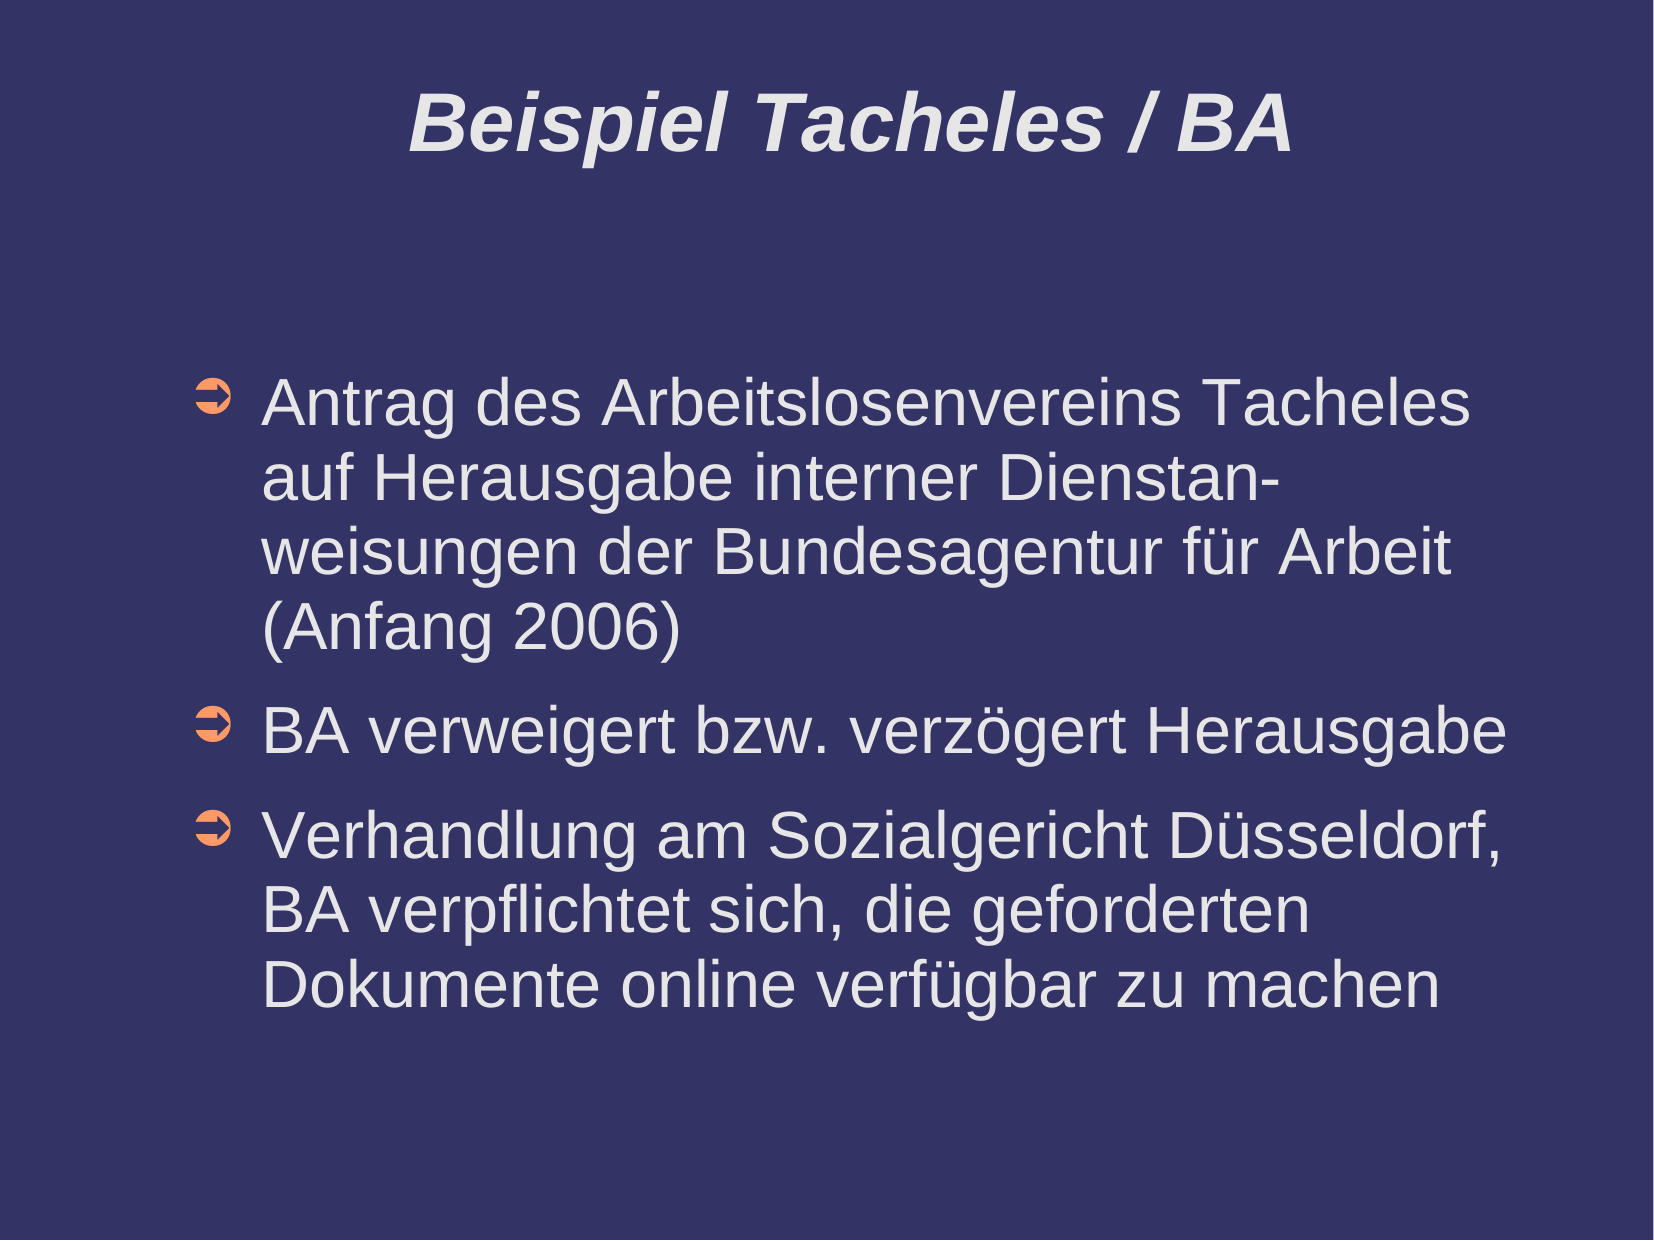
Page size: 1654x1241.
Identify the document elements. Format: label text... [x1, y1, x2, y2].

title Beispiel Tacheles / BA [117, 19, 1530, 227]
list Antrag des Arbeitslosenvereins Tacheles auf Herausgabe interner Dienstan-weisungen der Bundesagentur für Arbeit (Anfang 2006) BA verweigert bzw. verzögert Herausgabe Verhandlung am Sozialgericht Düsseldorf, BA verpflichtet sich, die geforderten Dokumente online verfügbar zu machen [178, 364, 1570, 1147]
